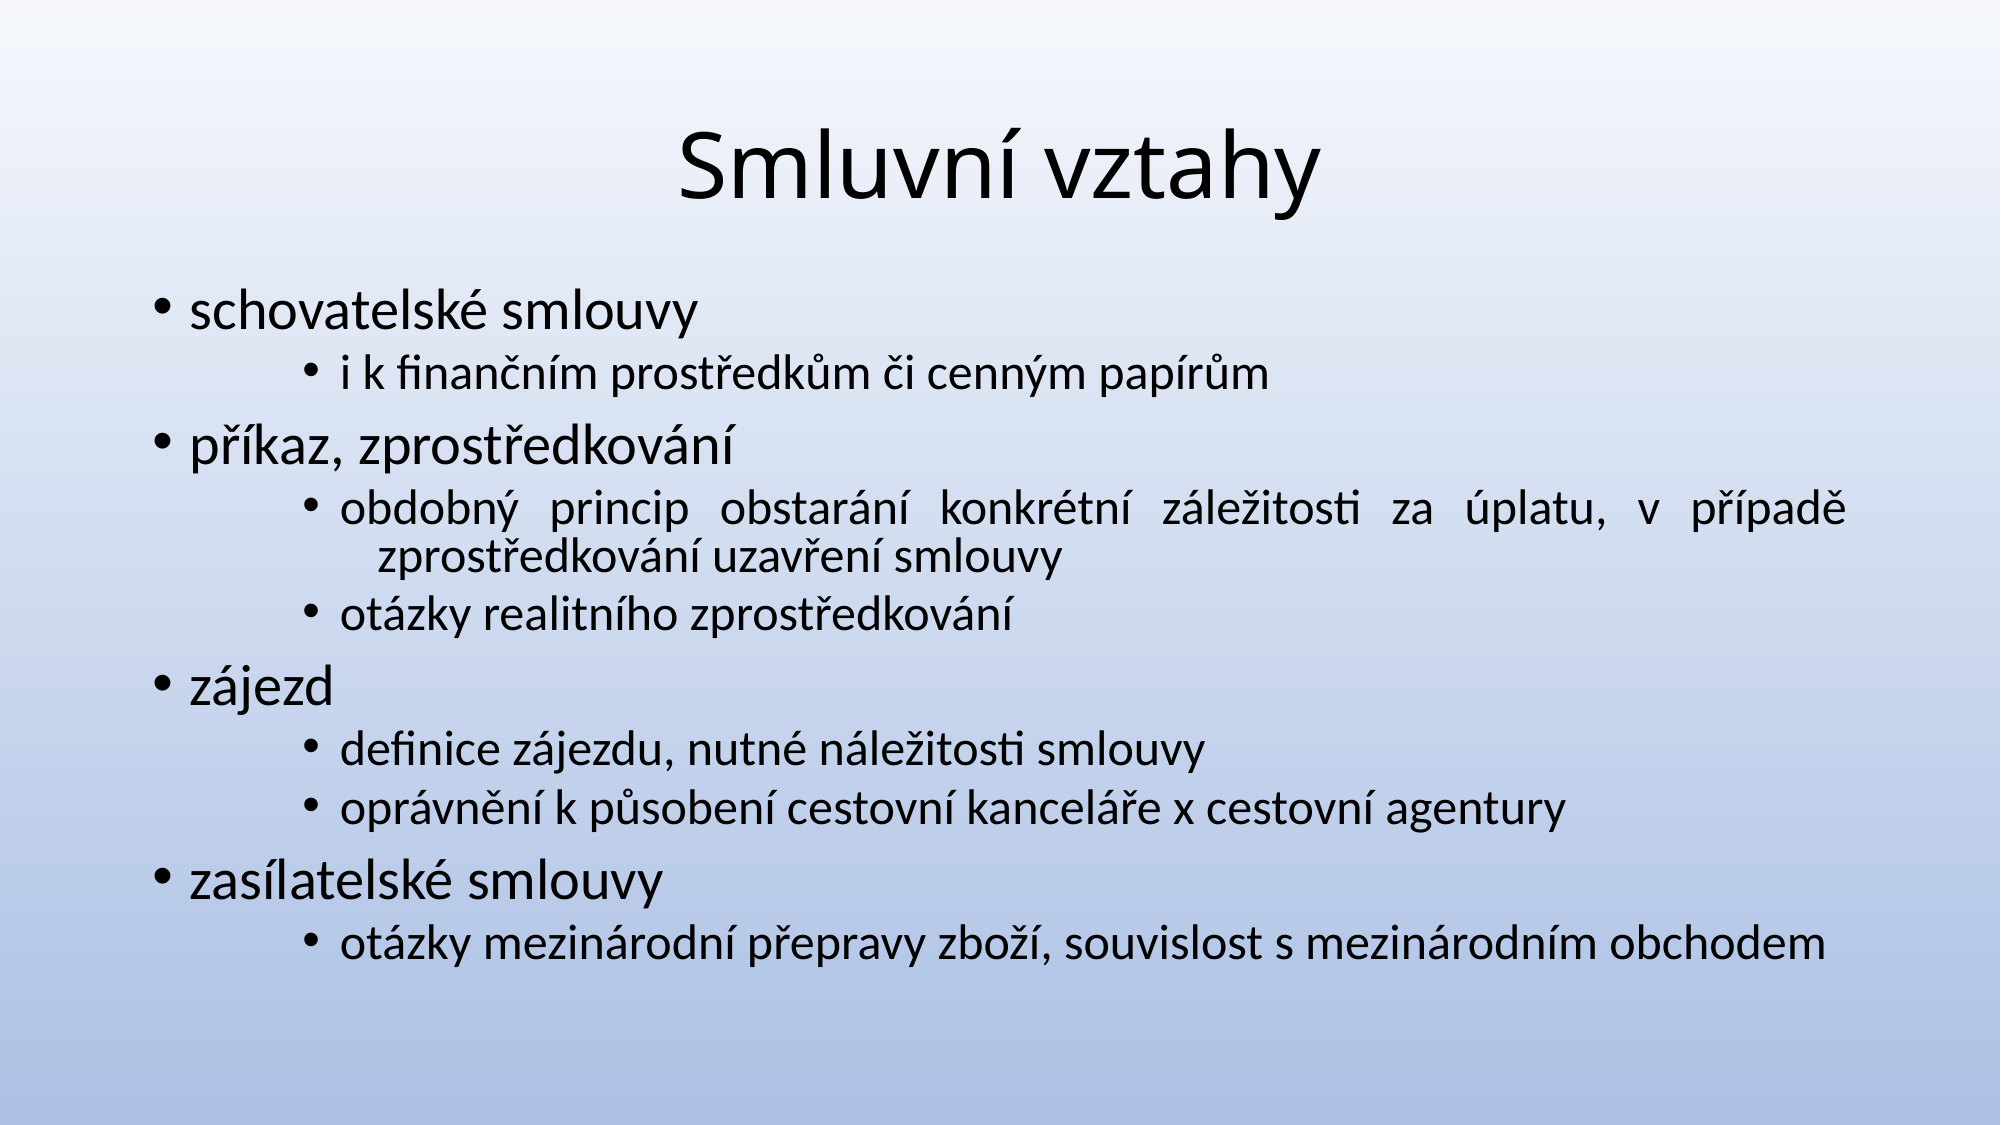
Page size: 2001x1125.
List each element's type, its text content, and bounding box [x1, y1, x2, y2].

title Smluvní vztahy [137, 59, 1863, 277]
list schovatelské smlouvy i k finančním prostředkům či cenným papírům příkaz, zprostředkování obdobný princip obstarání konkrétní záležitosti za úplatu, v případě zprostředkování uzavření smlouvy otázky realitního zprostředkování zájezd definice zájezdu, nutné náležitosti smlouvy oprávnění k působení cestovní kanceláře x cestovní agentury zasílatelské smlouvy otázky mezinárodní přepravy zboží, souvislost s mezinárodním obchodem [137, 277, 1863, 1043]
